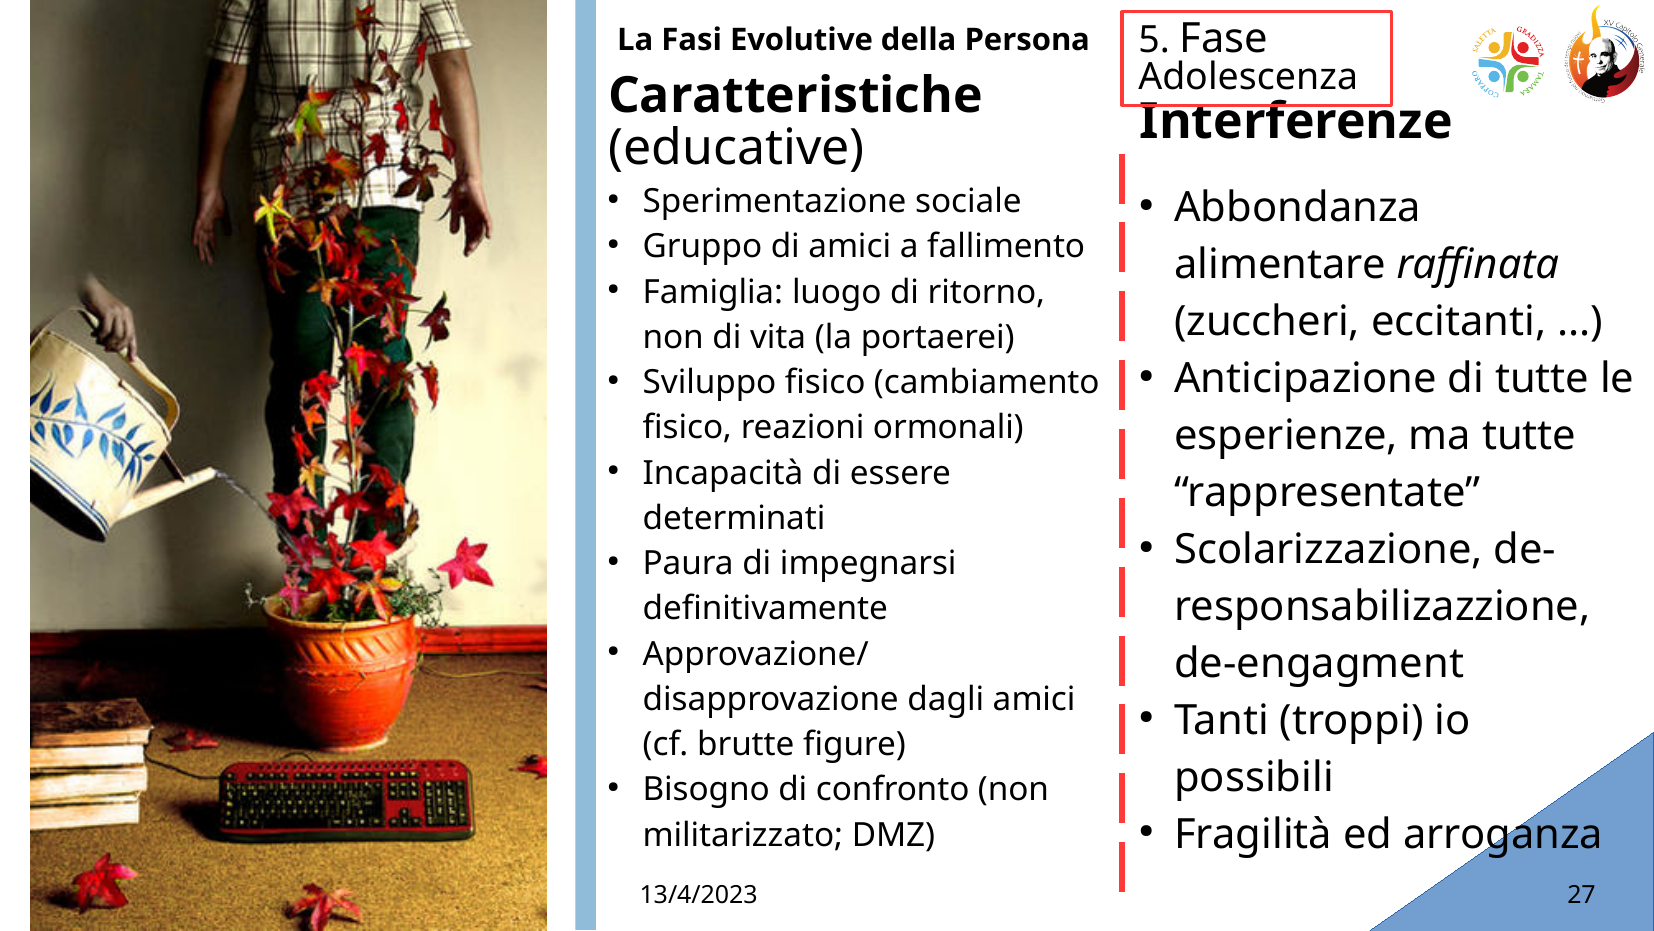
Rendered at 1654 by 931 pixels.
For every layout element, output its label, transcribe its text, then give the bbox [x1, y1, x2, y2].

picture [30, 0, 547, 931]
text_box La Fasi Evolutive della Persona [602, 9, 1335, 63]
title Caratteristiche (educative) [608, 70, 1111, 178]
title Interferenze [1139, 69, 1642, 177]
subtitle Sperimentazione sociale Gruppo di amici a fallimento Famiglia: luogo di ritorno, non di vita (la portaerei) Sviluppo fisico (cambiamento fisico, reazioni ormonali) Incapacità di essere determinati Paura di impegnarsi definitivamente Approvazione/disapprovazione dagli amici (cf. brutte figure) Bisogno di confronto (non militarizzato; DMZ) [607, 177, 1110, 873]
picture [1563, 4, 1646, 103]
title Interferenze [1139, 98, 1390, 104]
text_box 5. Fase Adolescenza [1122, 11, 1392, 98]
text_box Abbondanza alimentare raffinata (zuccheri, eccitanti, ...) Anticipazione di tutte le esperienze, ma tutte “rappresentate” Scolarizzazione, de-responsabilizazzione, de-engagment Tanti (troppi) io possibili Fragilità ed arroganza [1138, 177, 1641, 873]
